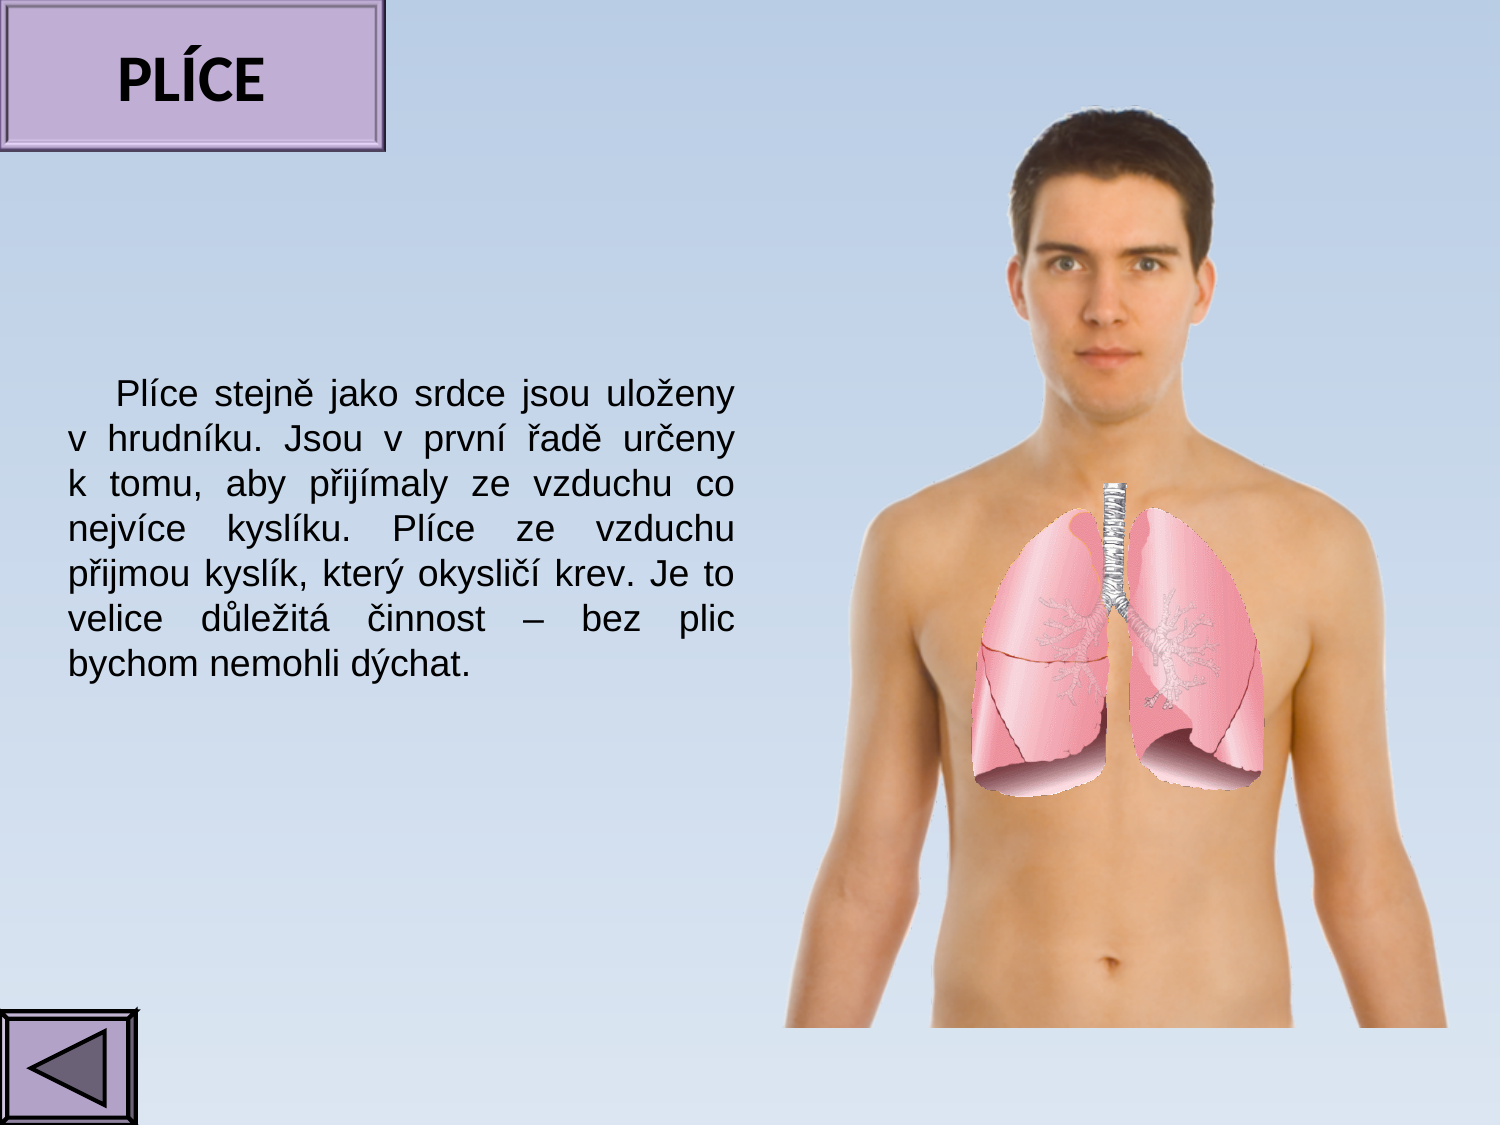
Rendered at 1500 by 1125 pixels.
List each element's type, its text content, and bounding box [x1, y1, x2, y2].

picture [655, 90, 1500, 1028]
text_box [1, 1011, 136, 1125]
text_box Plíce stejně jako srdce jsou uloženy v hrudníku. Jsou v první řadě určeny k tomu, aby přijímaly ze vzduchu co nejvíce kyslíku. Plíce ze vzduchu přijmou kyslík, který okysličí krev. Je to velice důležitá činnost – bez plic bychom nemohli dýchat. [53, 361, 751, 693]
picture [0, 0, 388, 154]
text_box PLÍCE [0, 0, 384, 149]
